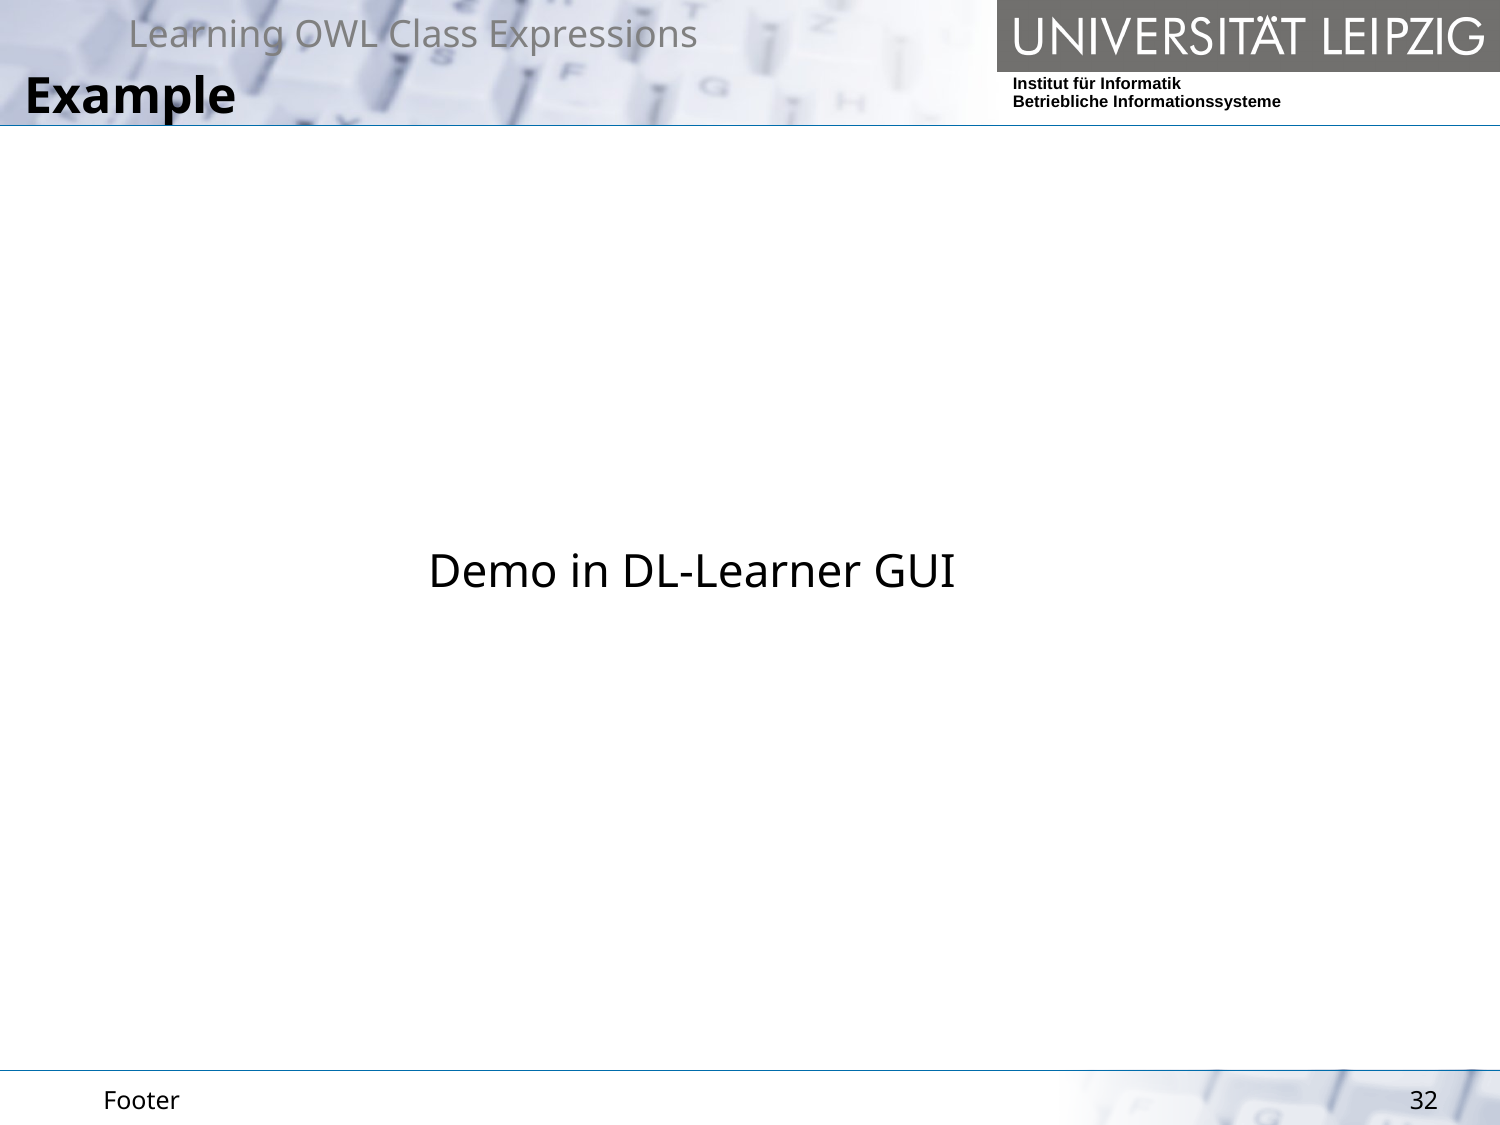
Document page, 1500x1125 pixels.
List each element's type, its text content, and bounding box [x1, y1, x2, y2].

text_box Demo in DL-Learner GUI [413, 531, 1030, 602]
picture [0, 0, 1500, 125]
picture [1057, 1071, 1500, 1125]
title Example [24, 63, 1034, 125]
